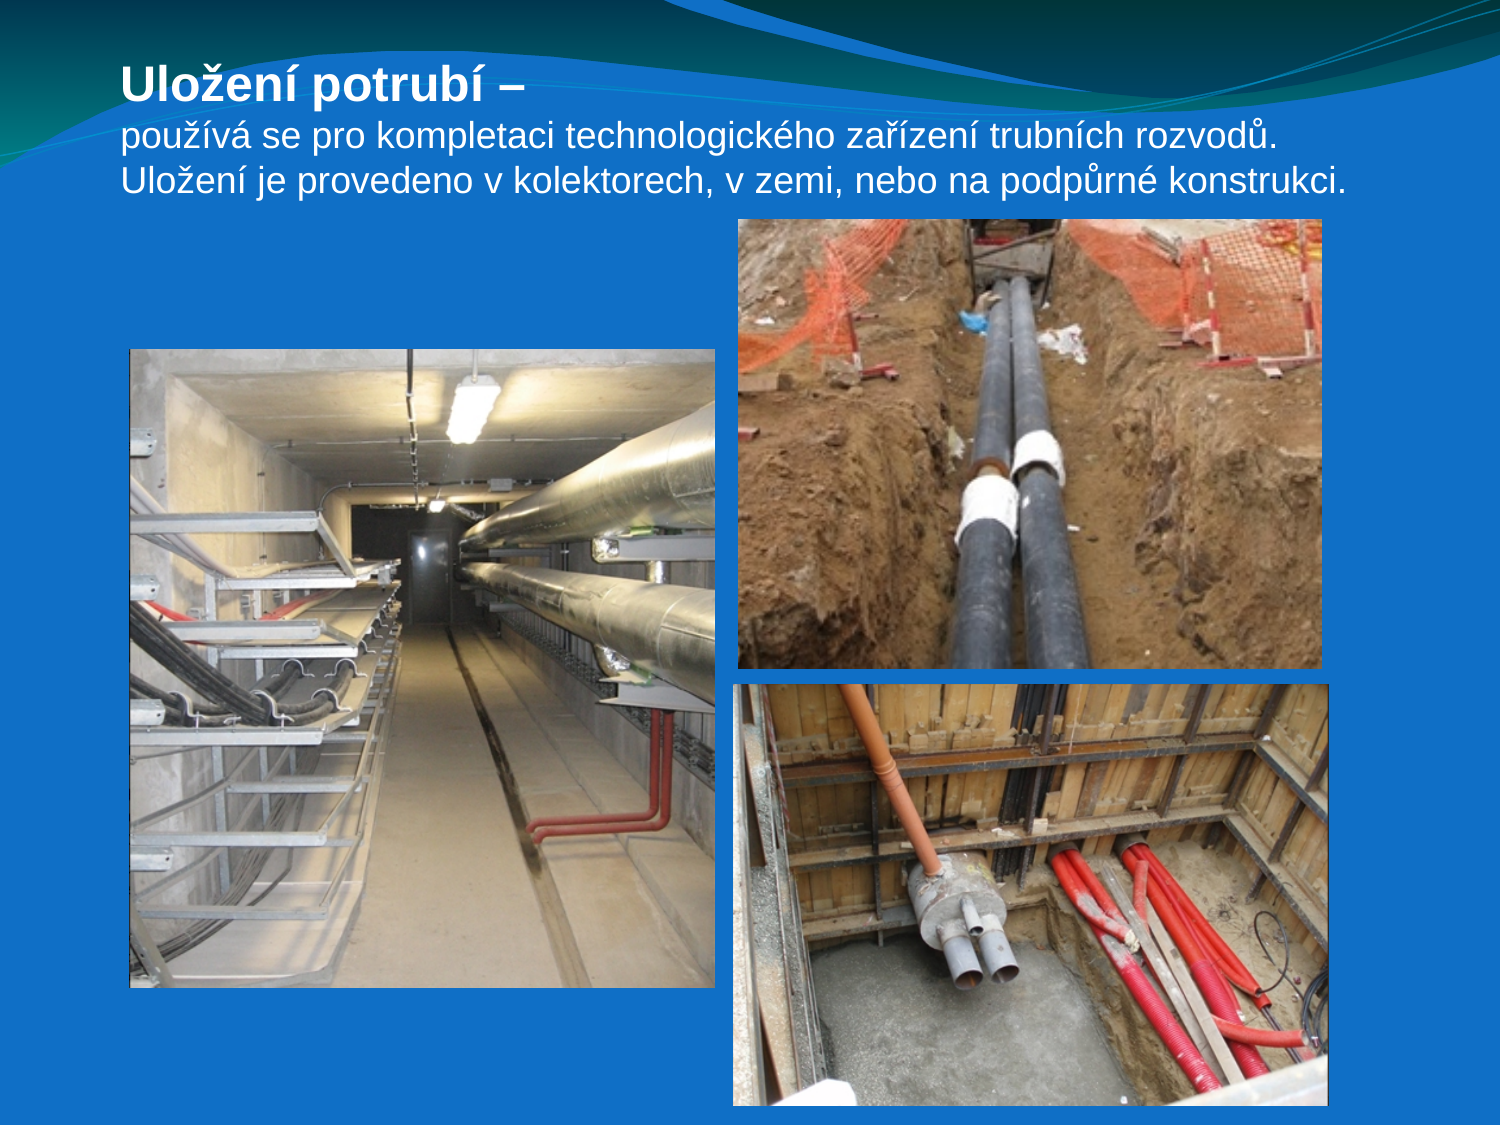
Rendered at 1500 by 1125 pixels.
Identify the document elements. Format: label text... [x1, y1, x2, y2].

text_box Uložení potrubí – používá se pro kompletaci technologického zařízení trubních rozvodů. Uložení je provedeno v kolektorech, v zemi, nebo na podpůrné konstrukci. [105, 43, 1500, 209]
picture [733, 684, 1329, 1106]
picture [738, 220, 1322, 669]
picture [129, 350, 715, 988]
